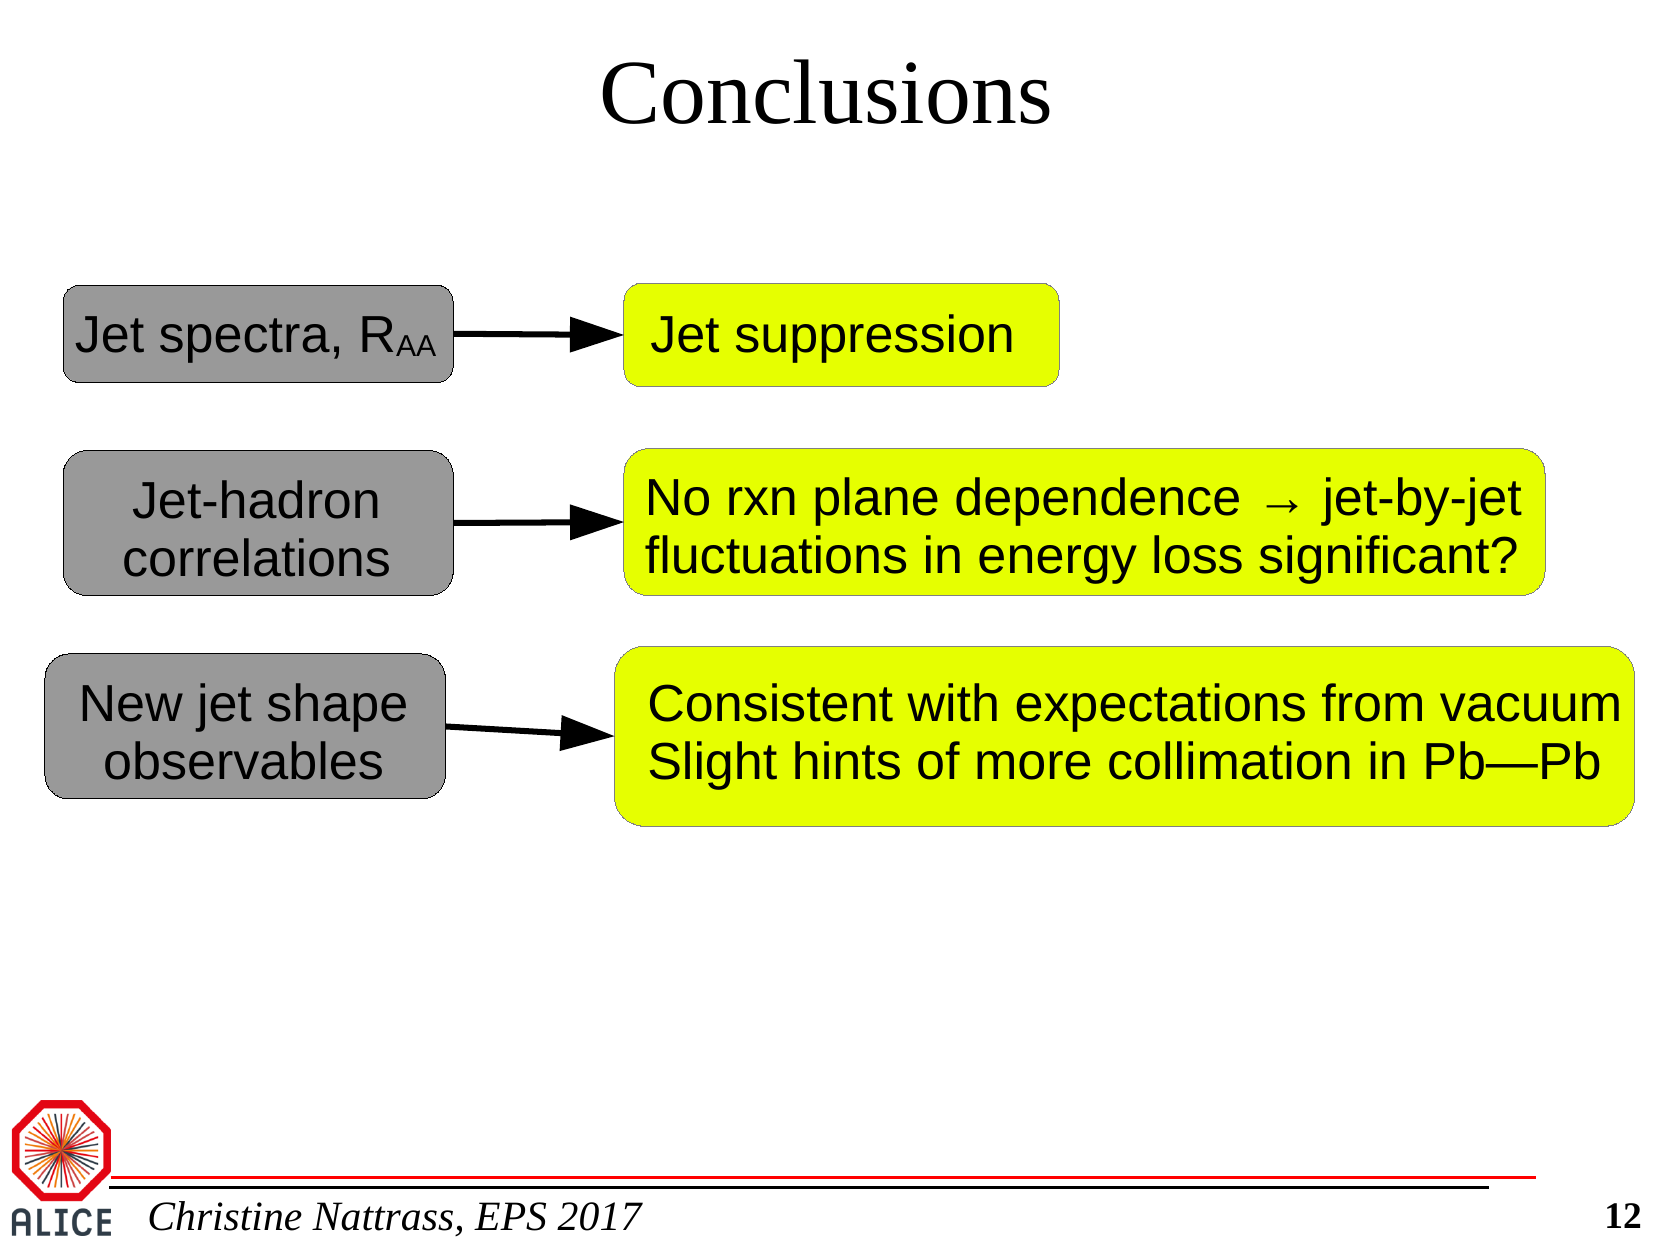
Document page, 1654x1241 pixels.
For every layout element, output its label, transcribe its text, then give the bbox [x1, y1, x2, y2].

text_box Consistent with expectations from vacuum Slight hints of more collimation in Pb—Pb [632, 667, 1653, 1226]
text_box [47, 653, 443, 667]
text_box No rxn plane dependence → jet-by-jet fluctuations in energy loss significant? [630, 460, 1630, 596]
text_box [66, 450, 451, 463]
text_box [63, 285, 453, 298]
text_box New jet shape observables [41, 667, 446, 799]
text_box [614, 646, 1634, 824]
text_box Jet suppression [635, 298, 1134, 372]
picture [11, 1100, 111, 1236]
text_box [623, 283, 1059, 387]
title Conclusions [82, 41, 1571, 144]
text_box Jet spectra, RAA [60, 298, 534, 405]
text_box Jet-hadron correlations [60, 463, 454, 596]
text_box [623, 448, 1542, 588]
